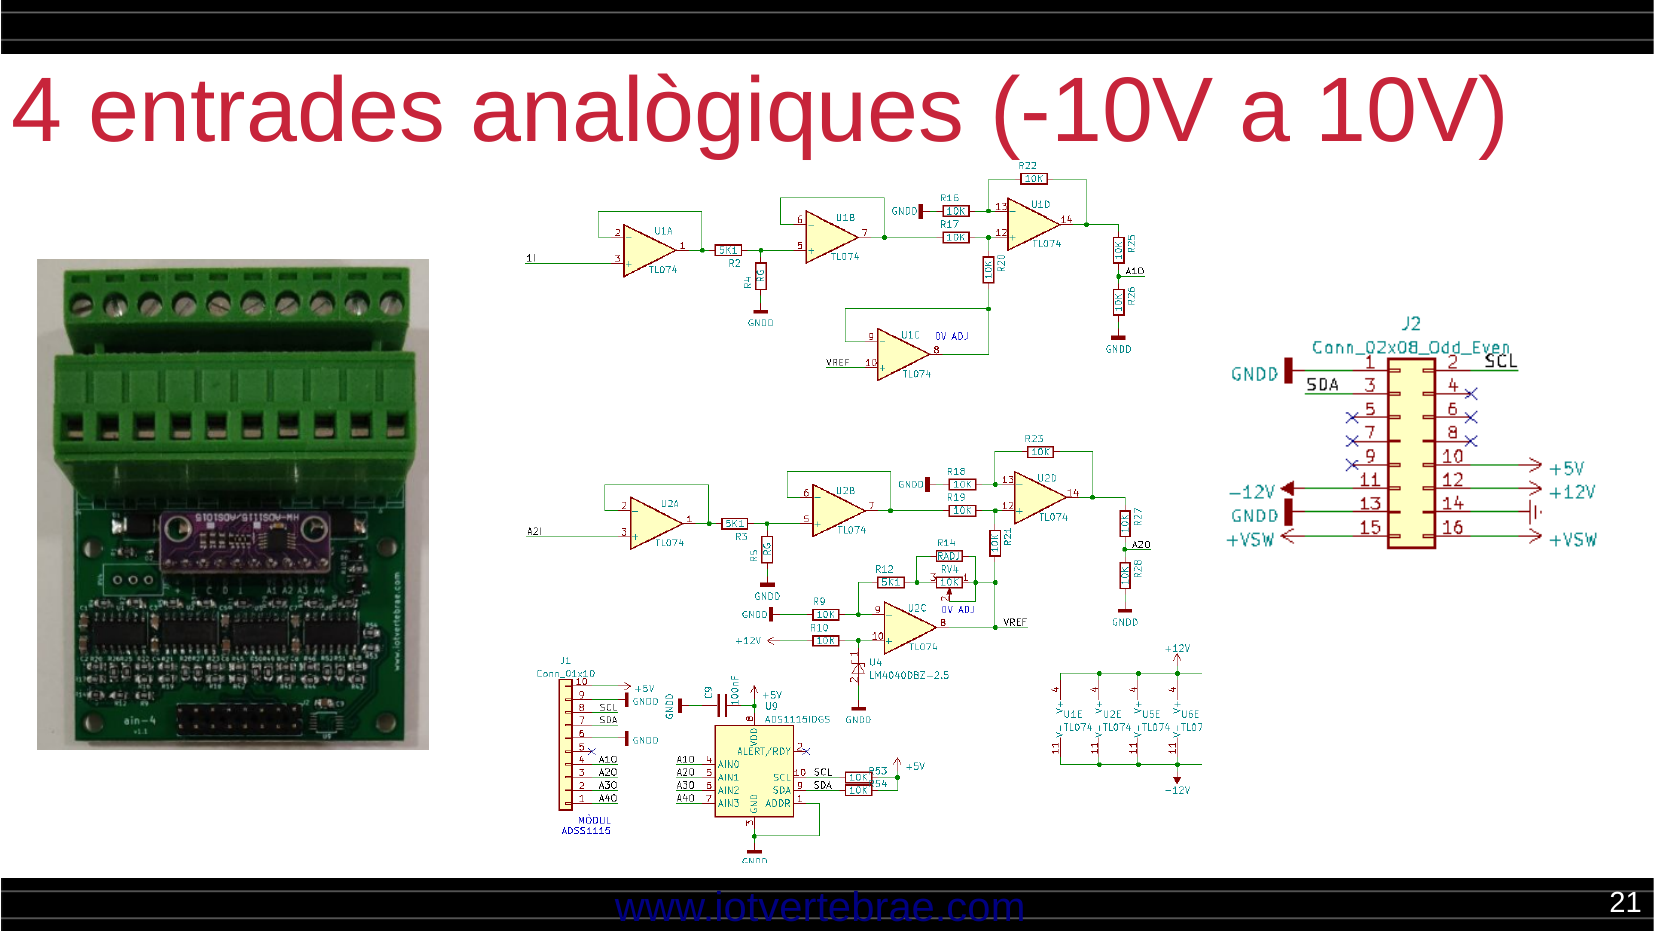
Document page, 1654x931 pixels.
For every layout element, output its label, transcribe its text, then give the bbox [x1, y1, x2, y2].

picture [1212, 303, 1613, 563]
picture [1351, 878, 1654, 931]
text_box www.iotvertebrae.com [600, 876, 1351, 931]
picture [1, 878, 600, 931]
picture [37, 259, 429, 751]
picture [525, 213, 1202, 863]
title 4 entrades analògiques (-10V a 10V) [11, 7, 1576, 213]
picture [1, 0, 1654, 54]
